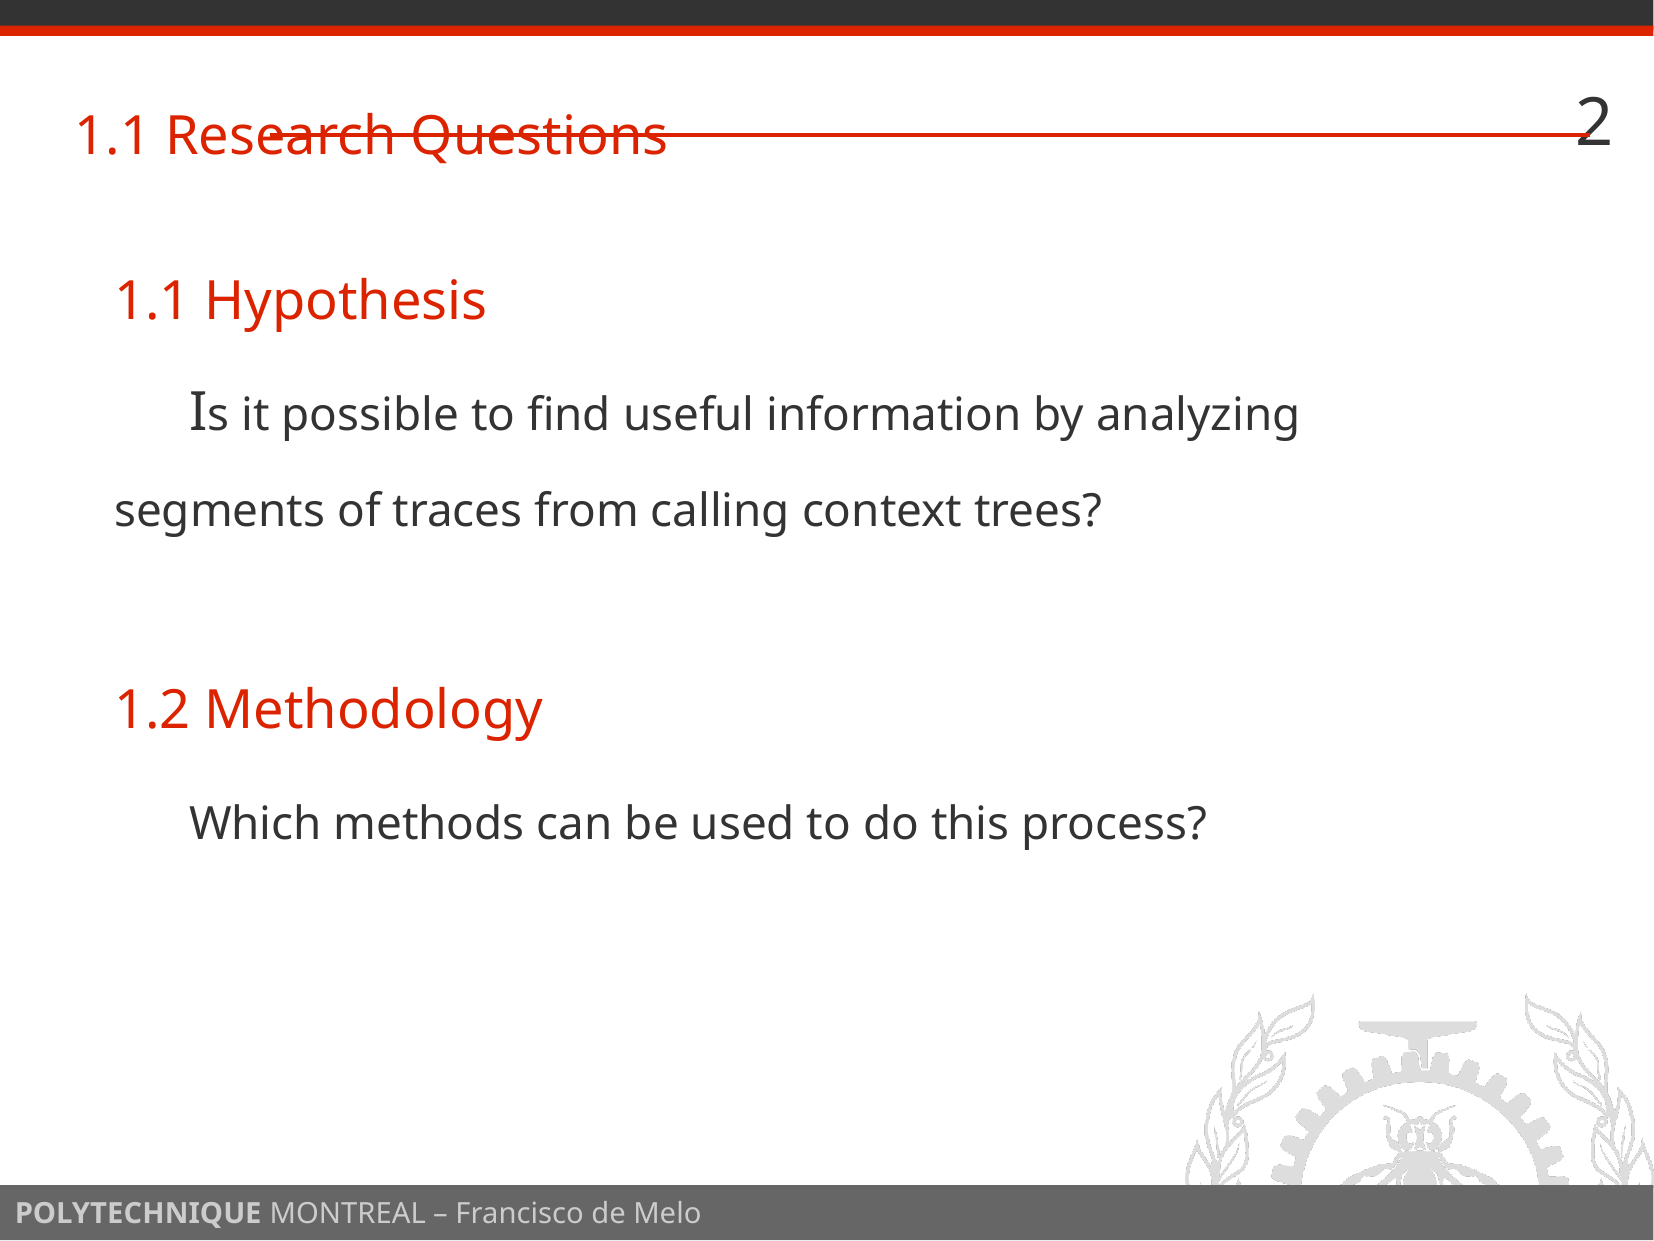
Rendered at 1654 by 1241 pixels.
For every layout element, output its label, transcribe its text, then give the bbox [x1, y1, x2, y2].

text_box [0, 0, 1654, 36]
text_box 1.1 Hypothesis Is it possible to find useful information by analyzing segments of traces from calling context trees? 1.2 Methodology Which methods can be used to do this process? [114, 270, 1510, 811]
text_box 2 [1575, 25, 1654, 168]
text_box POLYTECHNIQUE MONTREAL – Francisco de Melo [0, 1185, 1654, 1241]
picture [1185, 968, 1654, 1185]
text_box 1.1 Research Questions [60, 52, 766, 607]
